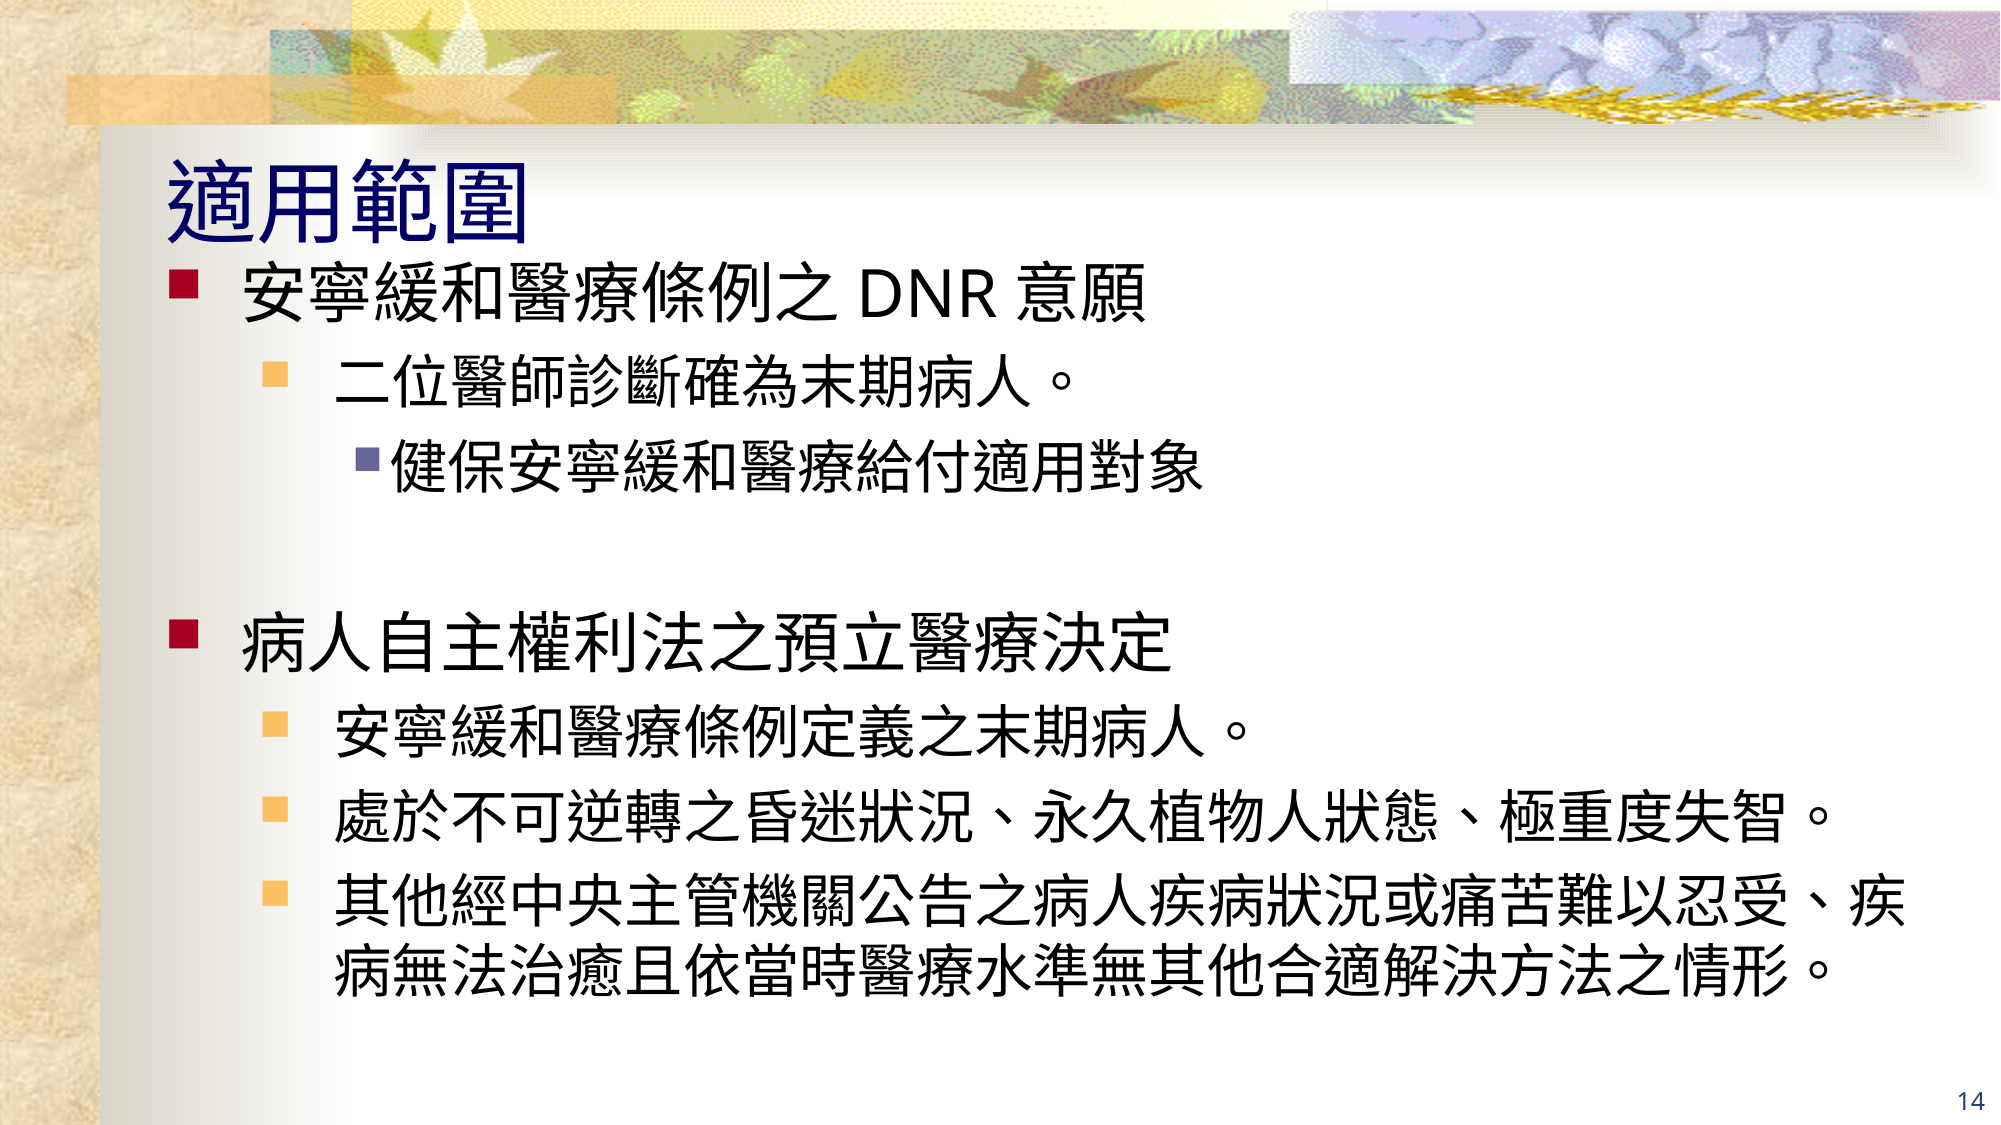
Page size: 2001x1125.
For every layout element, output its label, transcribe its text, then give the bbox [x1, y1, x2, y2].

list 安寧緩和醫療條例之DNR意願 二位醫師診斷確為末期病人。 健保安寧緩和醫療給付適用對象 病人自主權利法之預立醫療決定 安寧緩和醫療條例定義之末期病人。 處於不可逆轉之昏迷狀況、永久植物人狀態、極重度失智。 其他經中央主管機關公告之病人疾病狀況或痛苦難以忍受、疾病無法治癒且依當時醫療水準無其他合適解決方法之情形。 [150, 243, 1934, 1020]
picture [0, 0, 2001, 1125]
text_box <編號> [1799, 1052, 2001, 1125]
title 適用範圍 [150, 137, 1934, 232]
